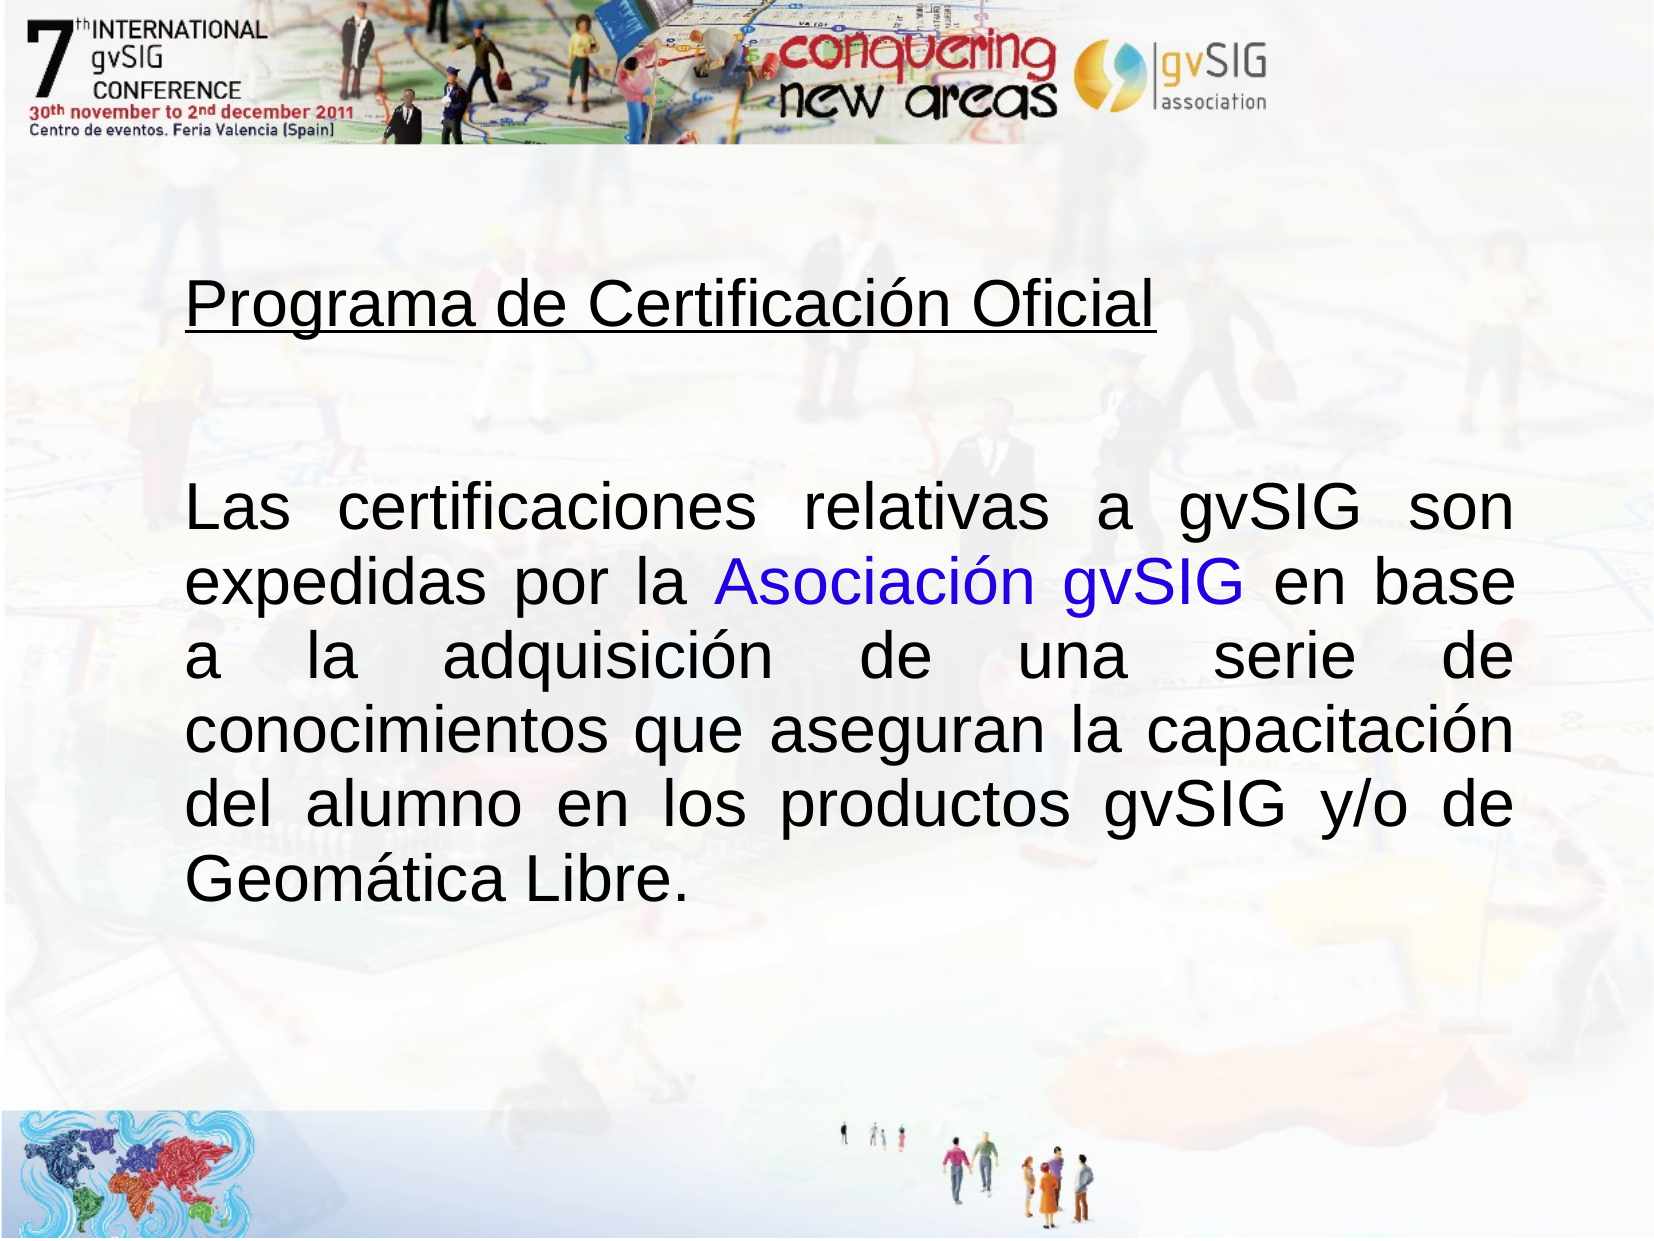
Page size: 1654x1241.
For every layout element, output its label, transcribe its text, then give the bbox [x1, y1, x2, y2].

picture [1, 0, 1654, 1238]
list Programa de Certificación Oficial Las certificaciones relativas a gvSIG son expedidas por la Asociación gvSIG en base a la adquisición de una serie de conocimientos que aseguran la capacitación del alumno en los productos gvSIG y/o de Geomática Libre. [118, 265, 1518, 916]
